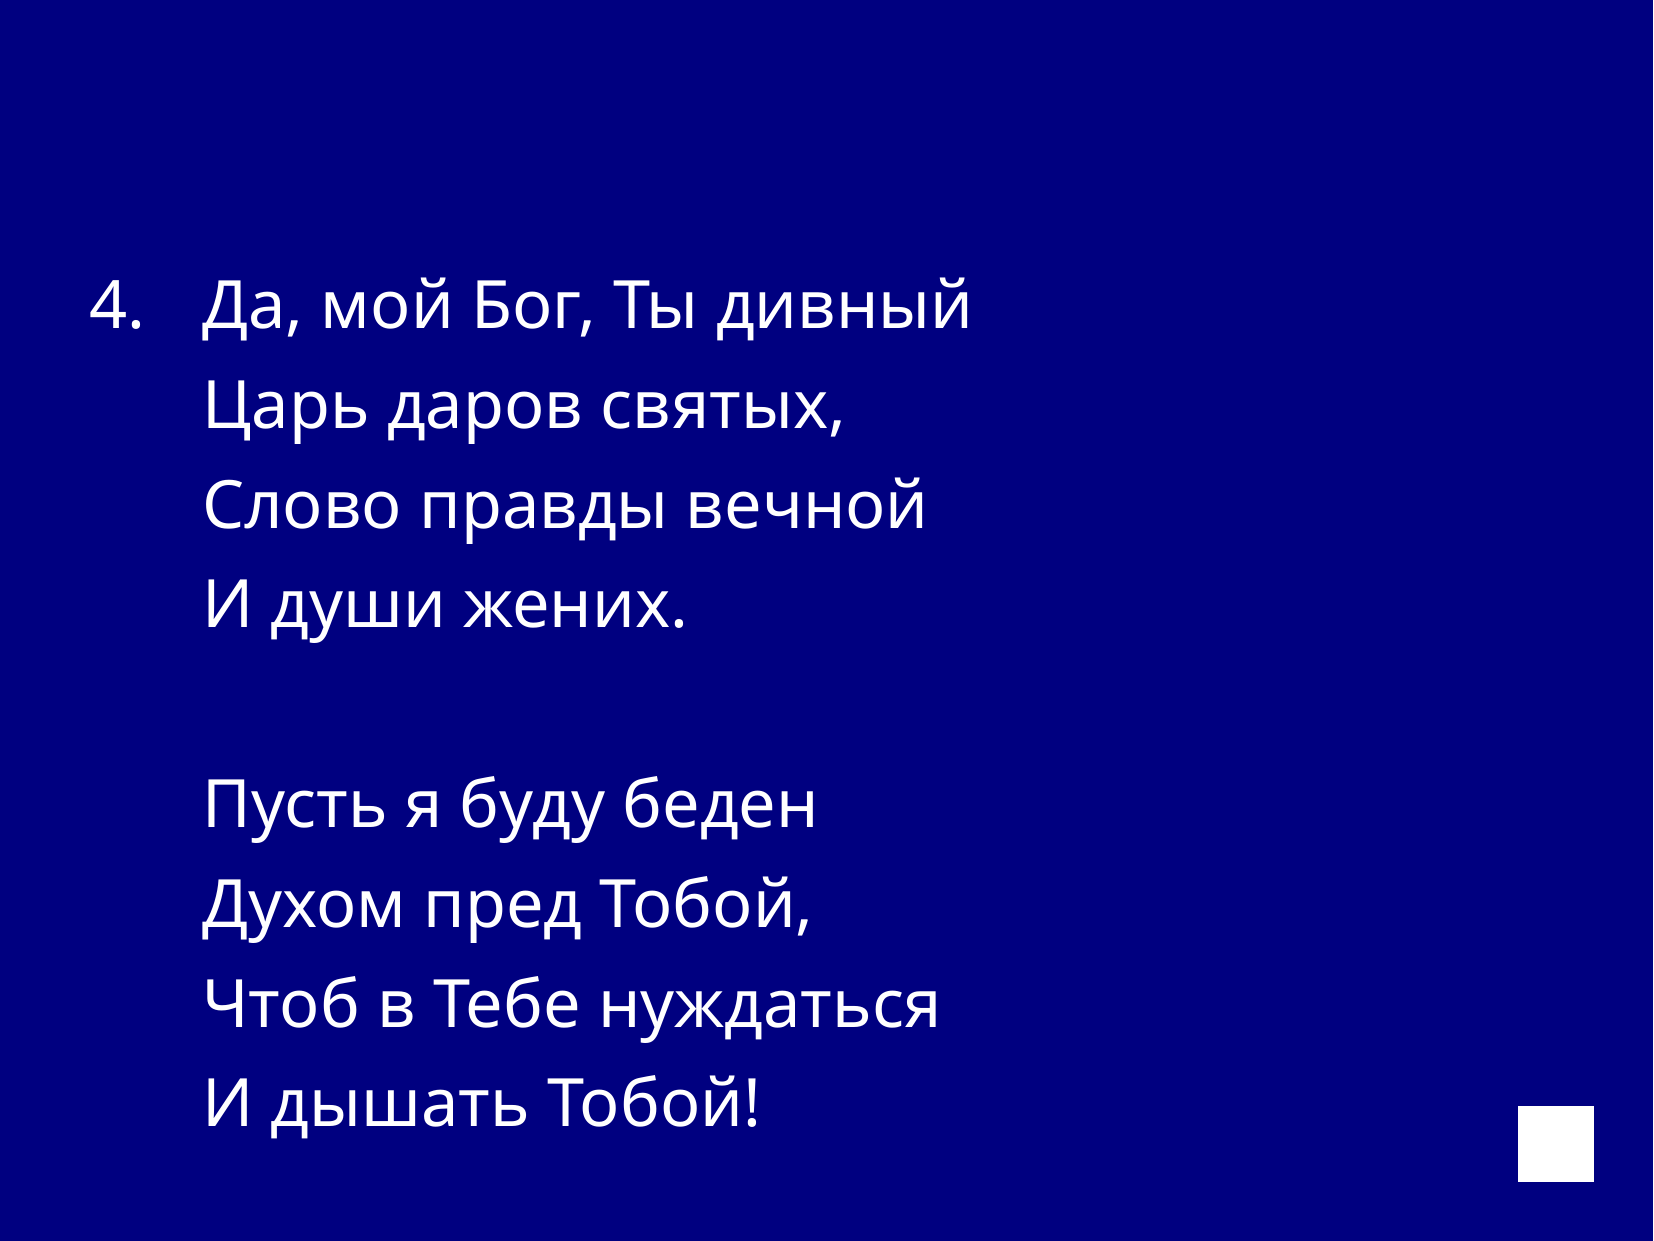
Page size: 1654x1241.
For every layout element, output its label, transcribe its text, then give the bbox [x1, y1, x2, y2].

text_box [1518, 1106, 1594, 1182]
text_box 4. Да, мой Бог, Ты дивный Царь даров святых, Слово правды вечной И души жених. Пусть я буду беден Духом пред Тобой, Чтоб в Тебе нуждаться И дышать Тобой! [75, 150, 1576, 1163]
